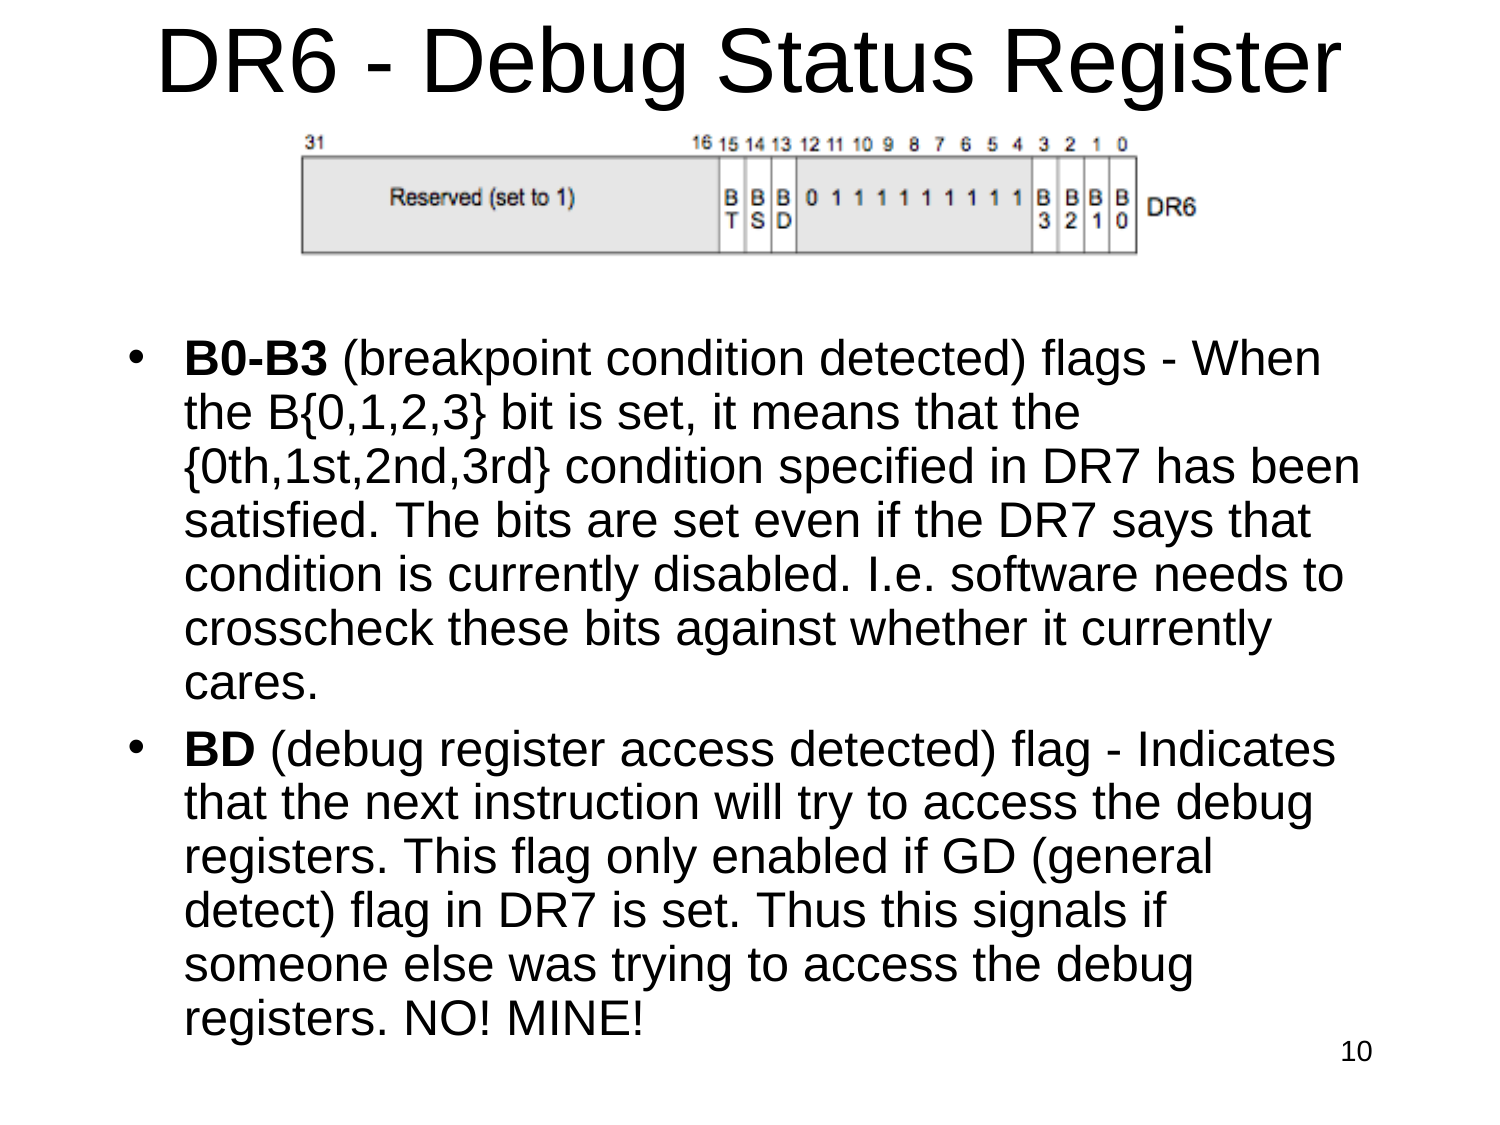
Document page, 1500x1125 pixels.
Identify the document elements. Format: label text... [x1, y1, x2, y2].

picture [283, 125, 1213, 276]
text_box <number> [1074, 1055, 1388, 1101]
list B0-B3 (breakpoint condition detected) flags - When the B{0,1,2,3} bit is set, it means that the {0th,1st,2nd,3rd} condition specified in DR7 has been satisfied. The bits are set even if the DR7 says that condition is currently disabled. I.e. software needs to crosscheck these bits against whether it currently cares. BD (debug register access detected) flag - Indicates that the next instruction will try to access the debug registers. This flag only enabled if GD (general detect) flag in DR7 is set. Thus this signals if someone else was trying to access the debug registers. NO! MINE! [112, 324, 1388, 1055]
title DR6 - Debug Status Register [112, 0, 1388, 150]
